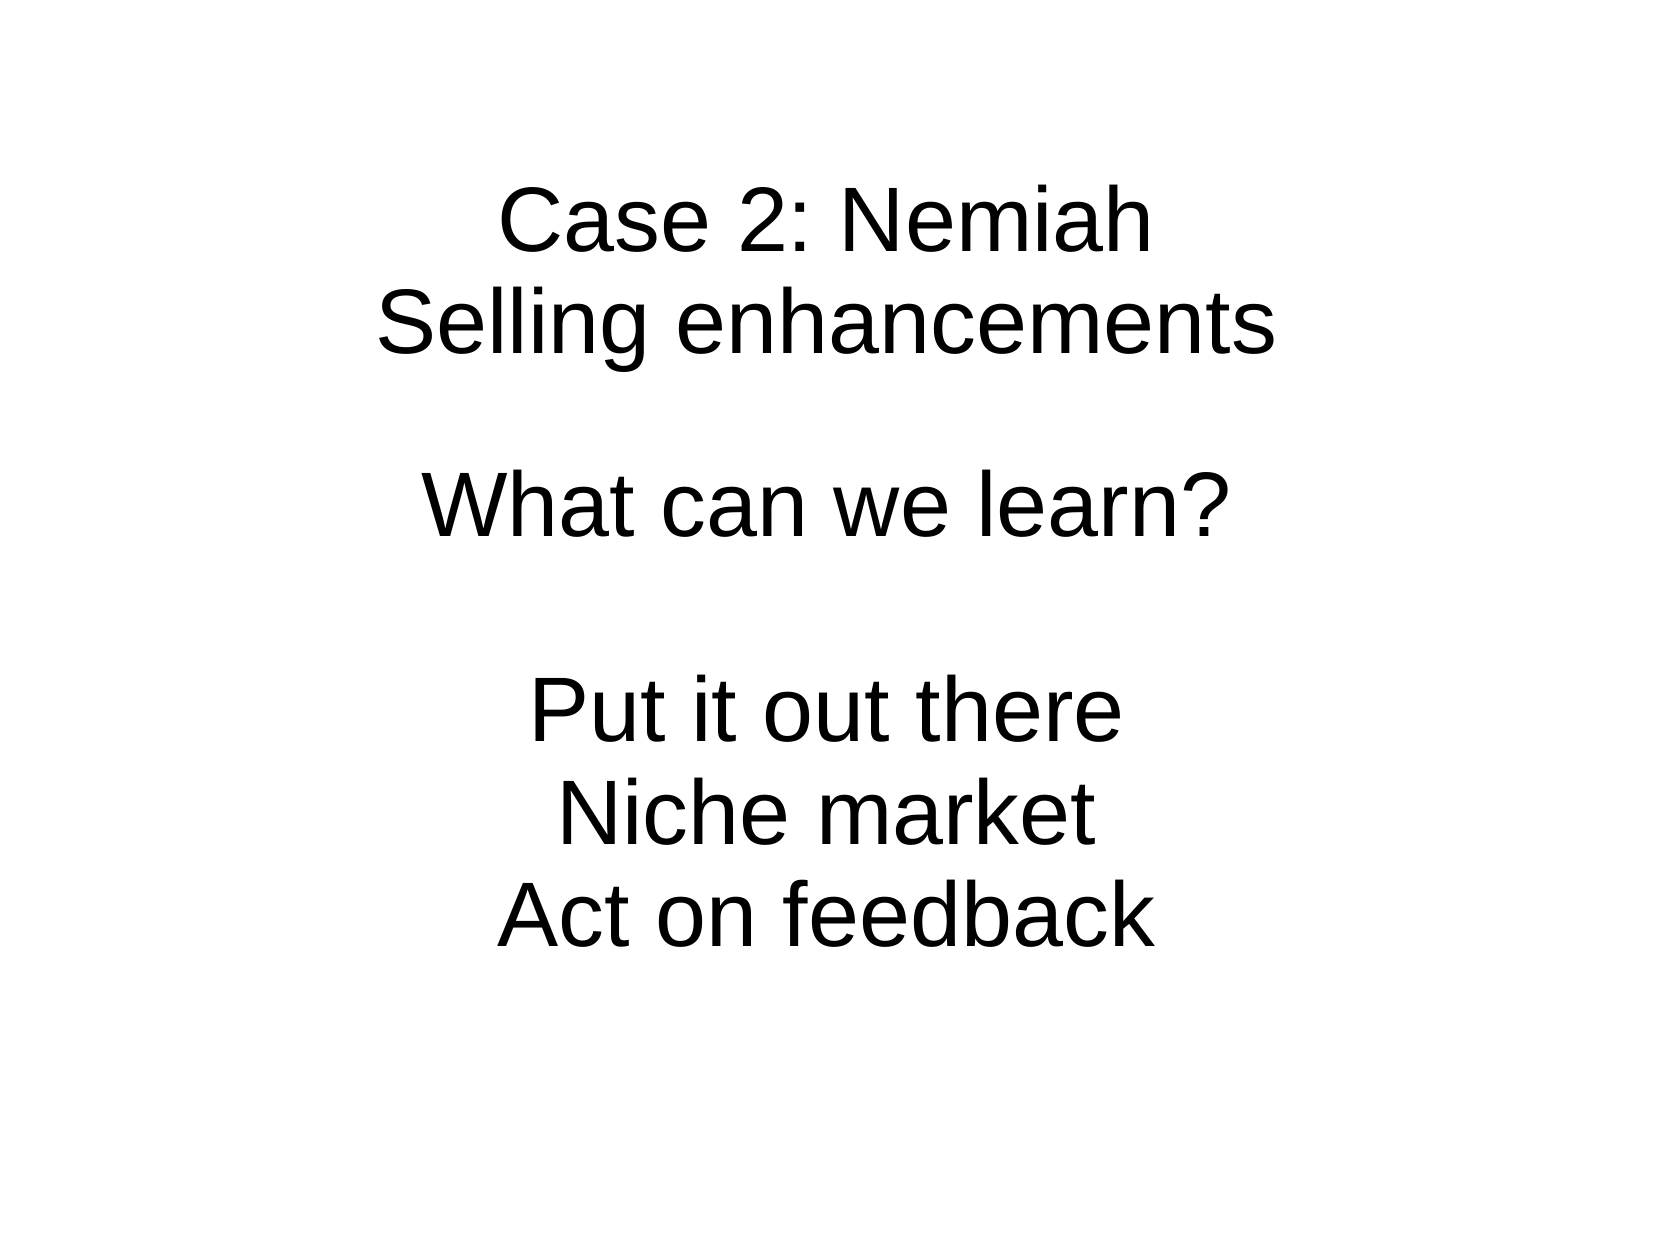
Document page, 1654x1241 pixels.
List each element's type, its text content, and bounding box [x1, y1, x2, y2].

title What can we learn? Put it out there Niche market Act on feedback [82, 453, 1571, 1069]
title Case 2: Nemiah Selling enhancements [82, 167, 1571, 375]
